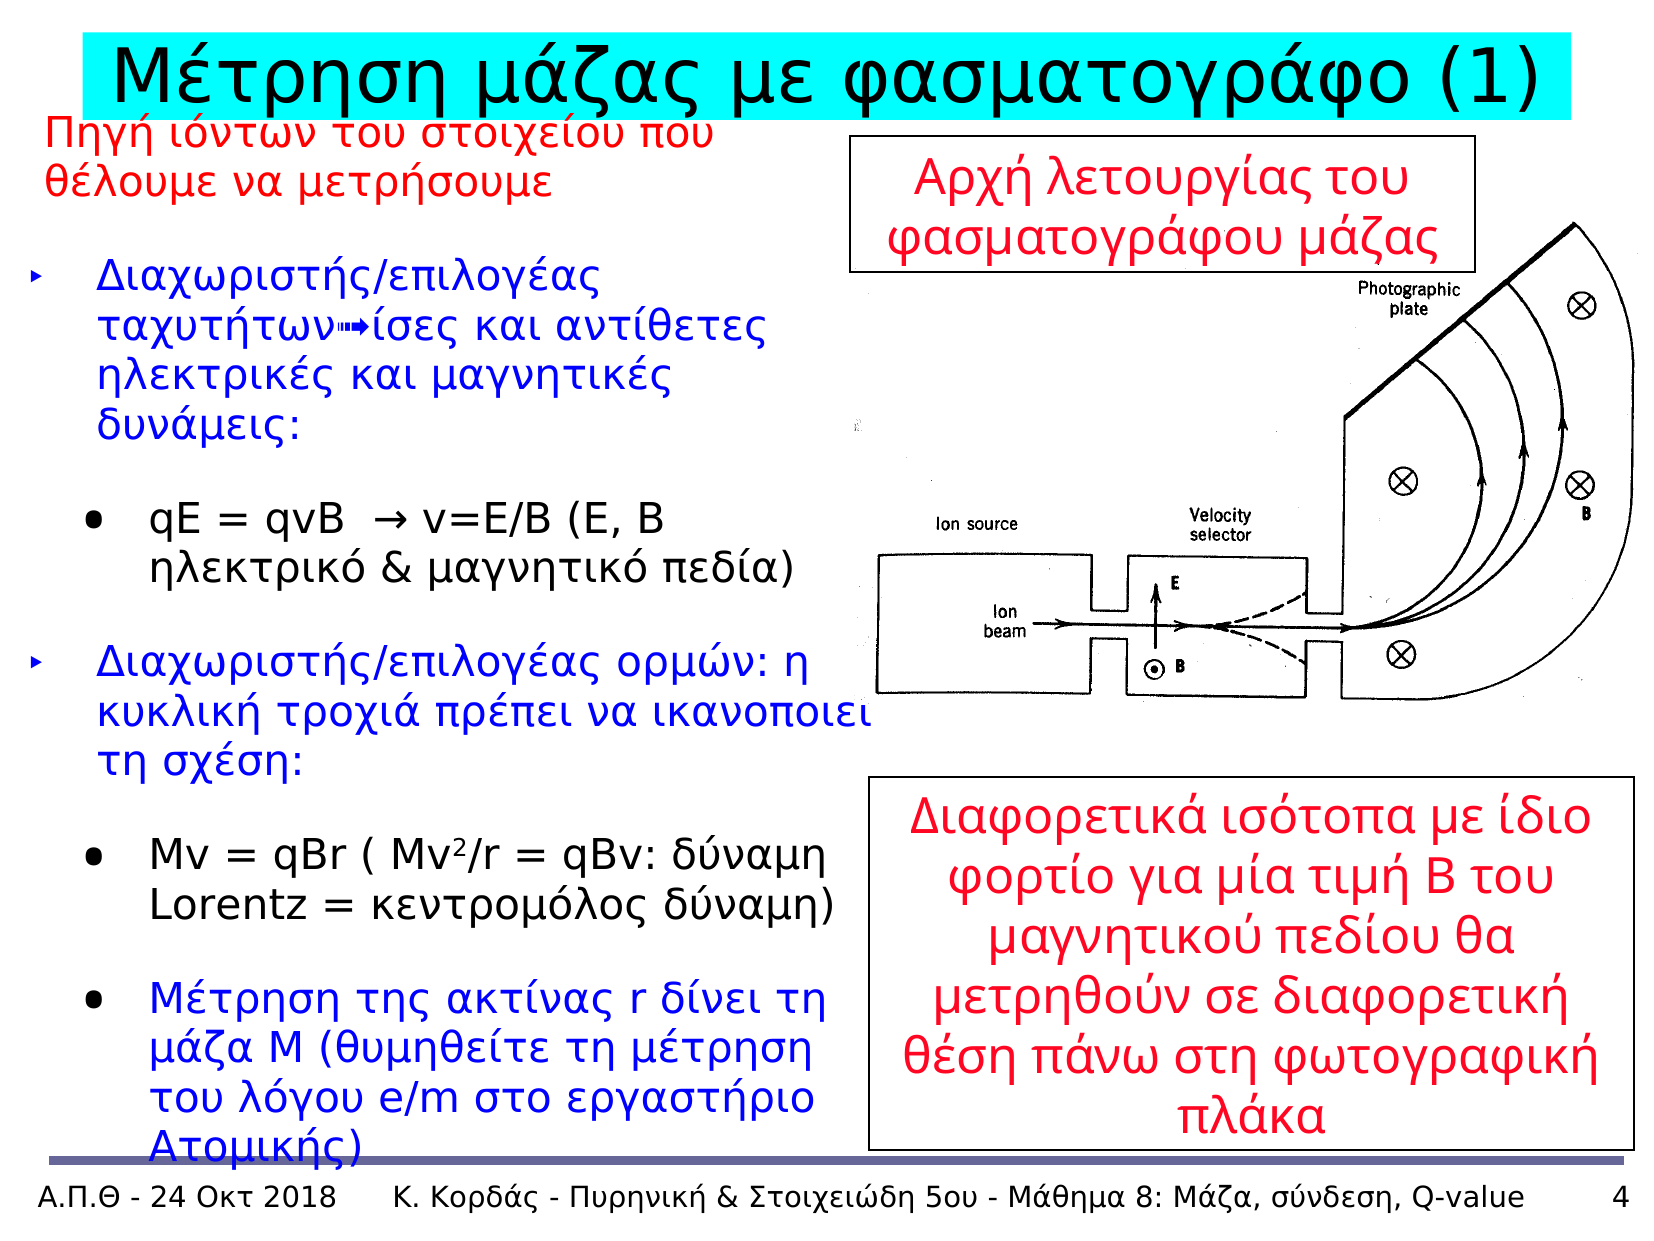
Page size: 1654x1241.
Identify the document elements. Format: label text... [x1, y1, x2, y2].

list Πηγή ιόντων του στοιχείου που θέλουμε να μετρήσουμε Διαχωριστής/επιλογέας ταχυτήτων➟ίσες και αντίθετες ηλεκτρικές και μαγνητικές δυνάμεις: qE = qvB → v=E/B (Ε, Β ηλεκτρικό & μαγνητικό πεδία) Διαχωριστής/επιλογέας ορμών: η κυκλική τροχιά πρέπει να ικανοποιεί τη σχέση: Mv = qBr ( Mv2/r = qBv: δύναμη Lorentz = κεντρομόλος δύναμη) Μέτρηση της ακτίνας r δίνει τη μάζα Μ (θυμηθείτε τη μέτρηση του λόγου e/m στο εργαστήριο Ατομικής) [0, 94, 883, 1185]
text_box Αρχή λετουργίας του φασματογράφου μάζας [849, 136, 1475, 272]
picture [854, 210, 1653, 705]
title Μέτρηση μάζας με φασματογράφο (1) [82, 32, 1571, 120]
text_box Διαφορετικά ισότοπα με ίδιο φορτίο για μία τιμή Β του μαγνητικού πεδίου θα μετρηθούν σε διαφορετική θέση πάνω στη φωτογραφική πλάκα [869, 777, 1634, 1151]
